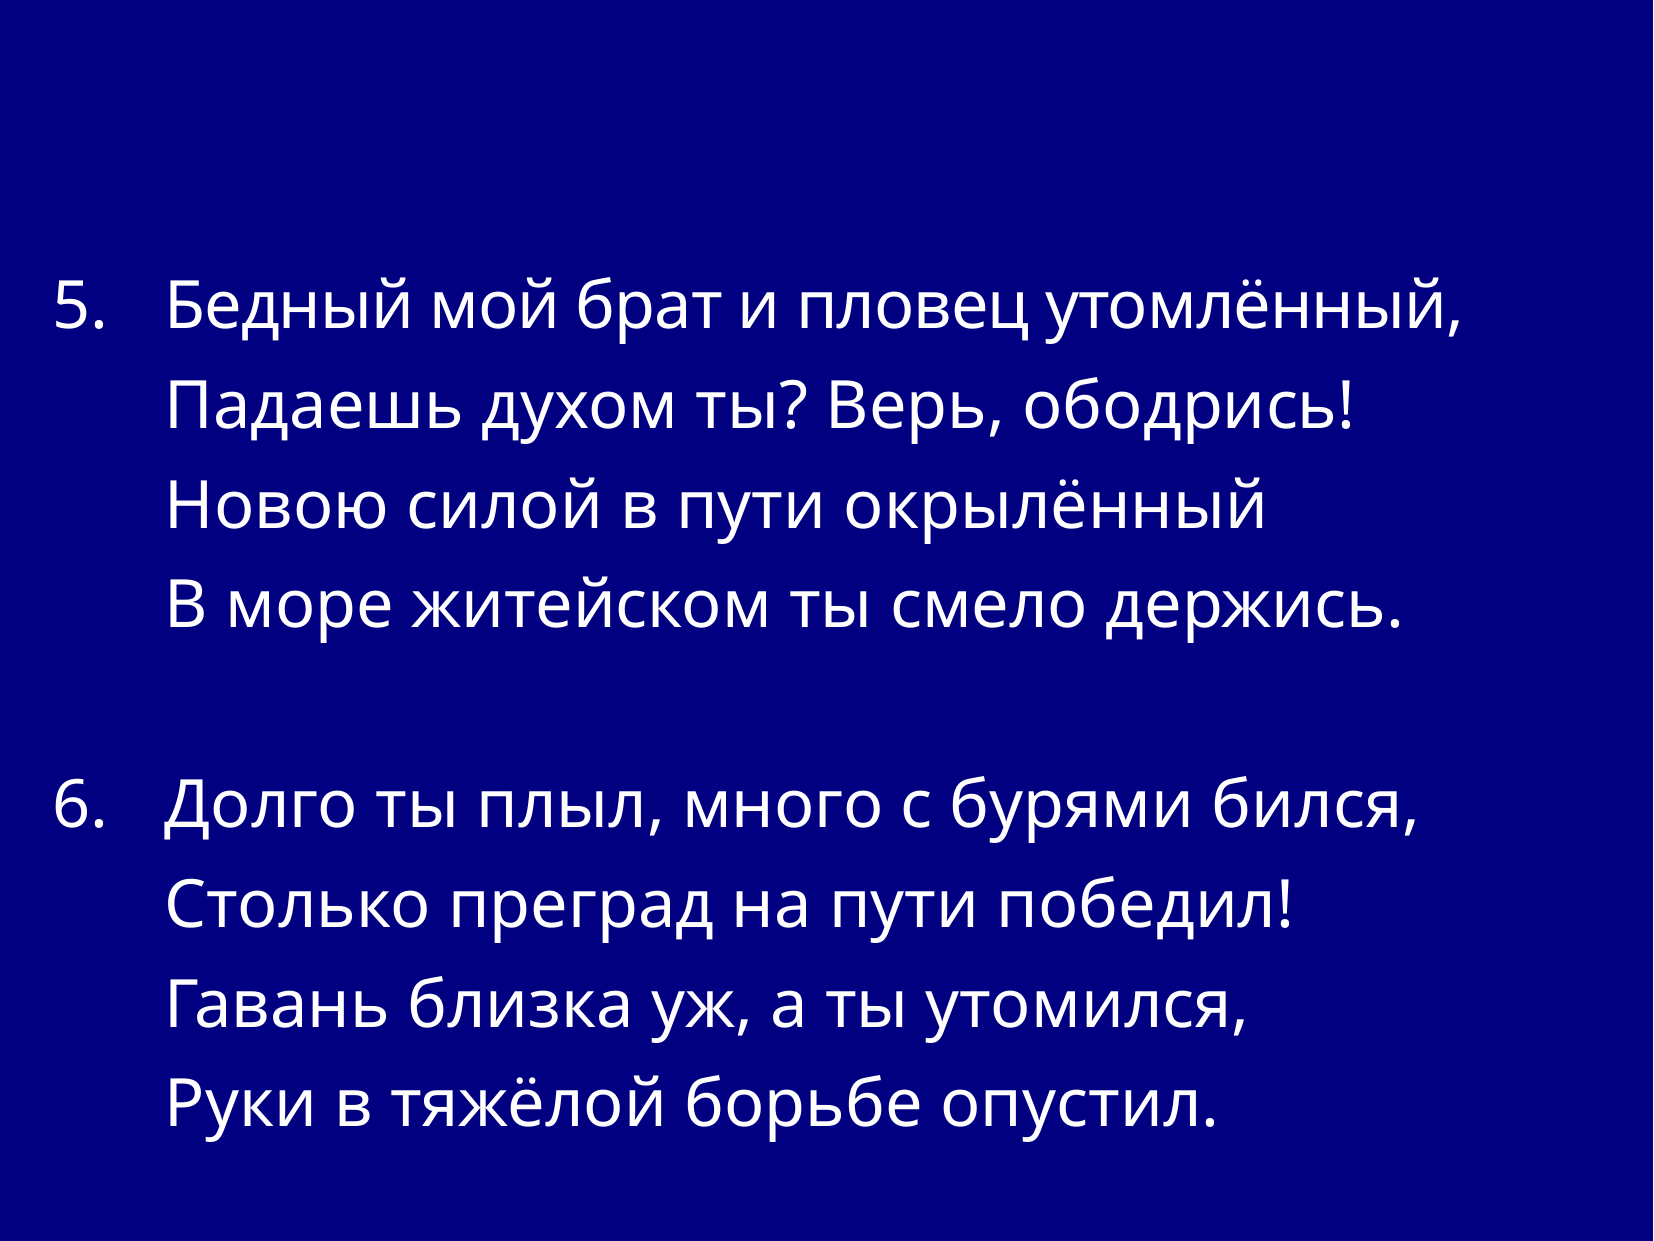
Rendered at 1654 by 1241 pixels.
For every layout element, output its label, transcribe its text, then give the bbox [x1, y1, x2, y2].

text_box 5. Бедный мой брат и пловец утомлённый, Падаешь духом ты? Верь, ободрись! Новою силой в пути окрылённый В море житейском ты смело держись. 6. Долго ты плыл, много с бурями бился, Столько преград на пути победил! Гавань близка уж, а ты утомился, Руки в тяжёлой борьбе опустил. [37, 150, 1653, 1163]
